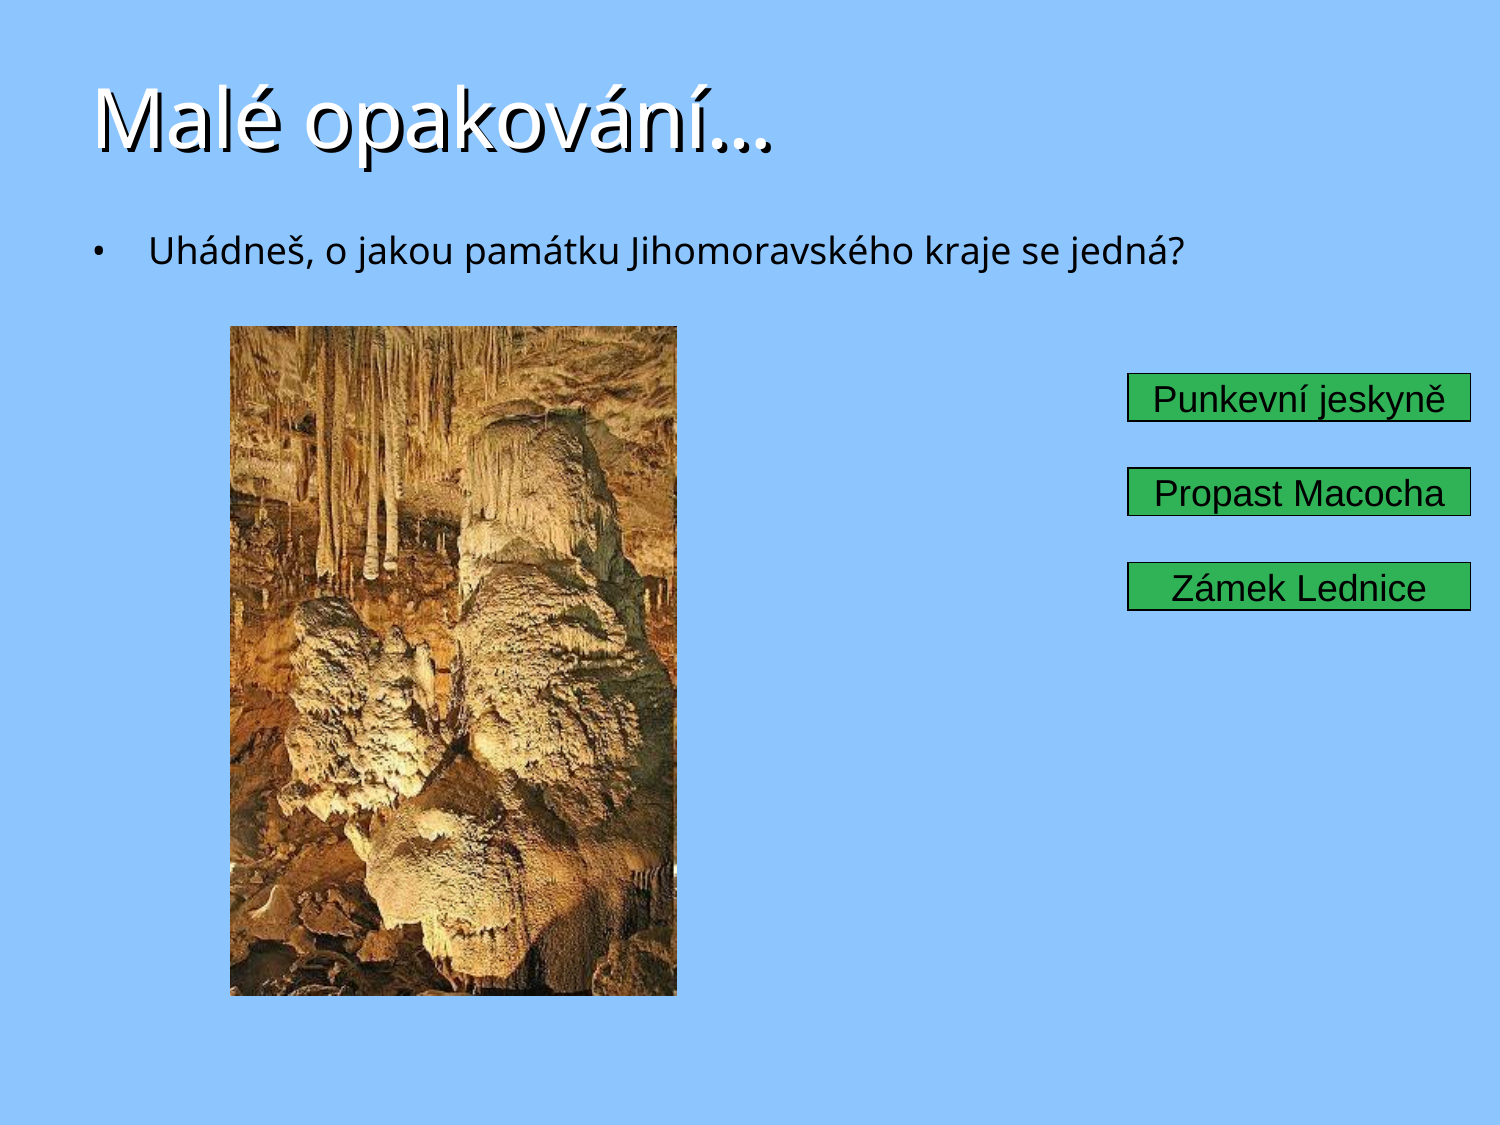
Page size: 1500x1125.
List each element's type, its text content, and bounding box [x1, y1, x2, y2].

text_box Propast Macocha [1128, 467, 1471, 516]
title Malé opakování… [75, 45, 1426, 185]
text_box Punkevní jeskyně [1128, 373, 1471, 421]
text_box Zámek Lednice [1128, 562, 1471, 610]
picture [230, 326, 677, 996]
list Uhádneš, o jakou památku Jihomoravského kraje se jedná? [76, 220, 1427, 342]
